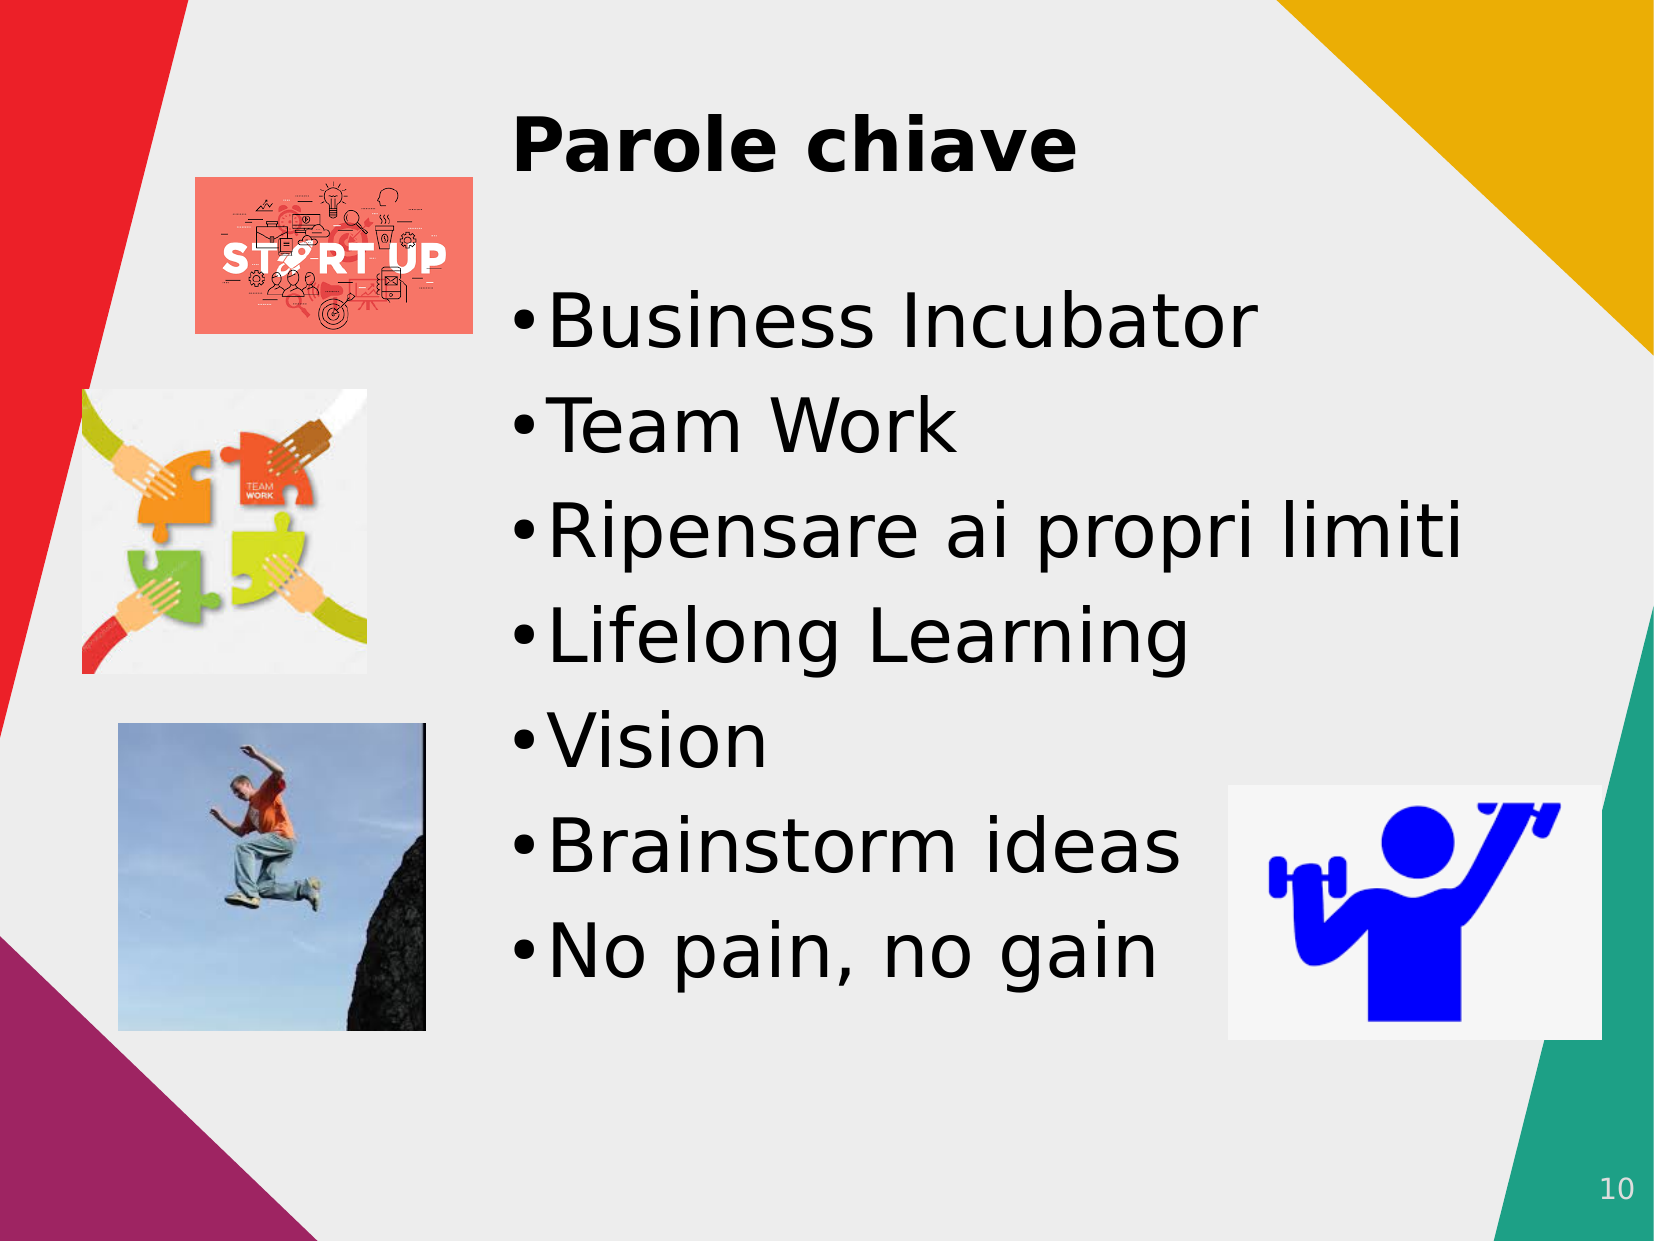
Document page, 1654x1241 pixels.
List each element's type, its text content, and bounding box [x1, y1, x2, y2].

picture [195, 177, 473, 335]
picture [118, 723, 426, 1031]
text_box Parole chiave Business Incubator Team Work Ripensare ai propri limiti Lifelong Learning Vision Brainstorm ideas No pain, no gain [496, 0, 1548, 1241]
picture [82, 389, 367, 674]
picture [1228, 785, 1602, 1040]
